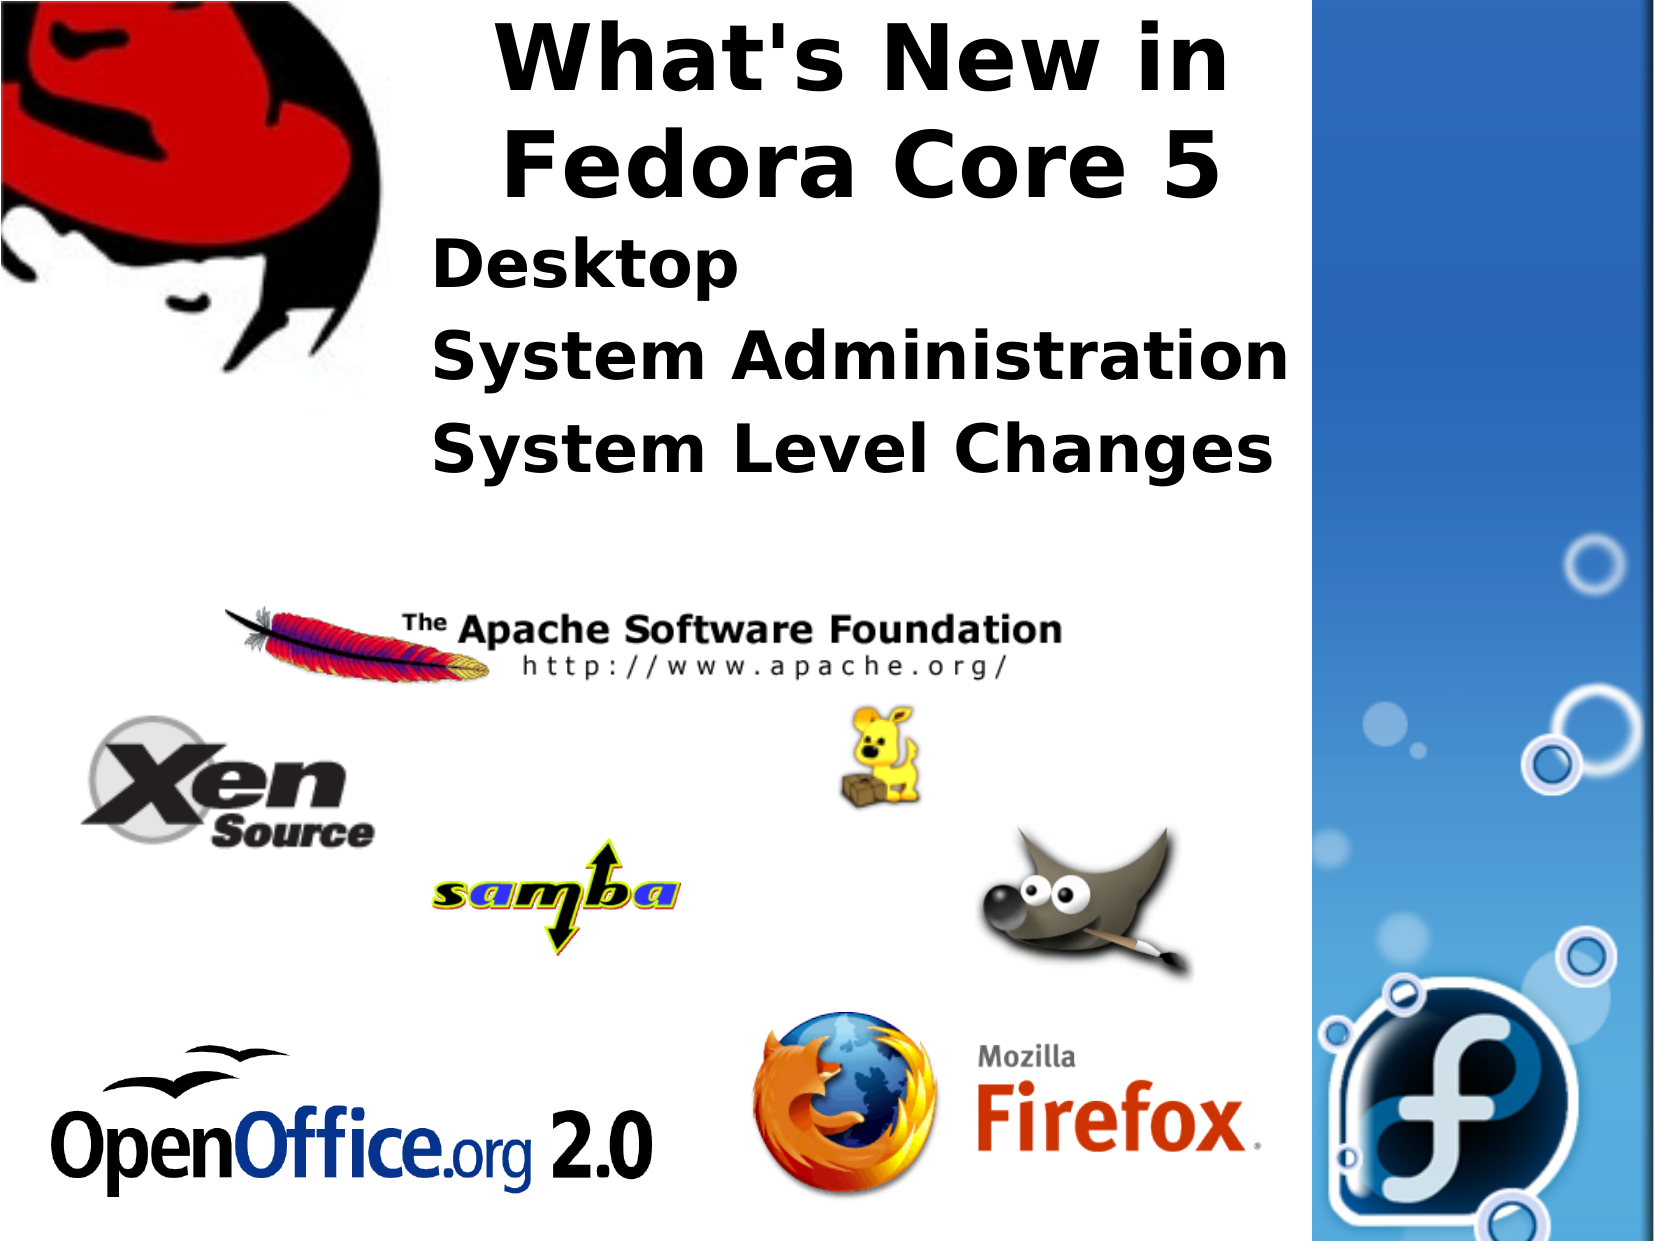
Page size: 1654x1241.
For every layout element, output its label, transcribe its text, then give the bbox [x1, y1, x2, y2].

picture [1312, 0, 1654, 1241]
title What's New in Fedora Core 5 [488, 5, 1312, 220]
picture [824, 701, 938, 815]
picture [1, 1, 488, 488]
picture [75, 714, 391, 874]
picture [225, 605, 1065, 686]
list Desktop System Administration System Level Changes [412, 225, 1317, 526]
picture [51, 752, 705, 1197]
picture [750, 787, 1270, 1208]
